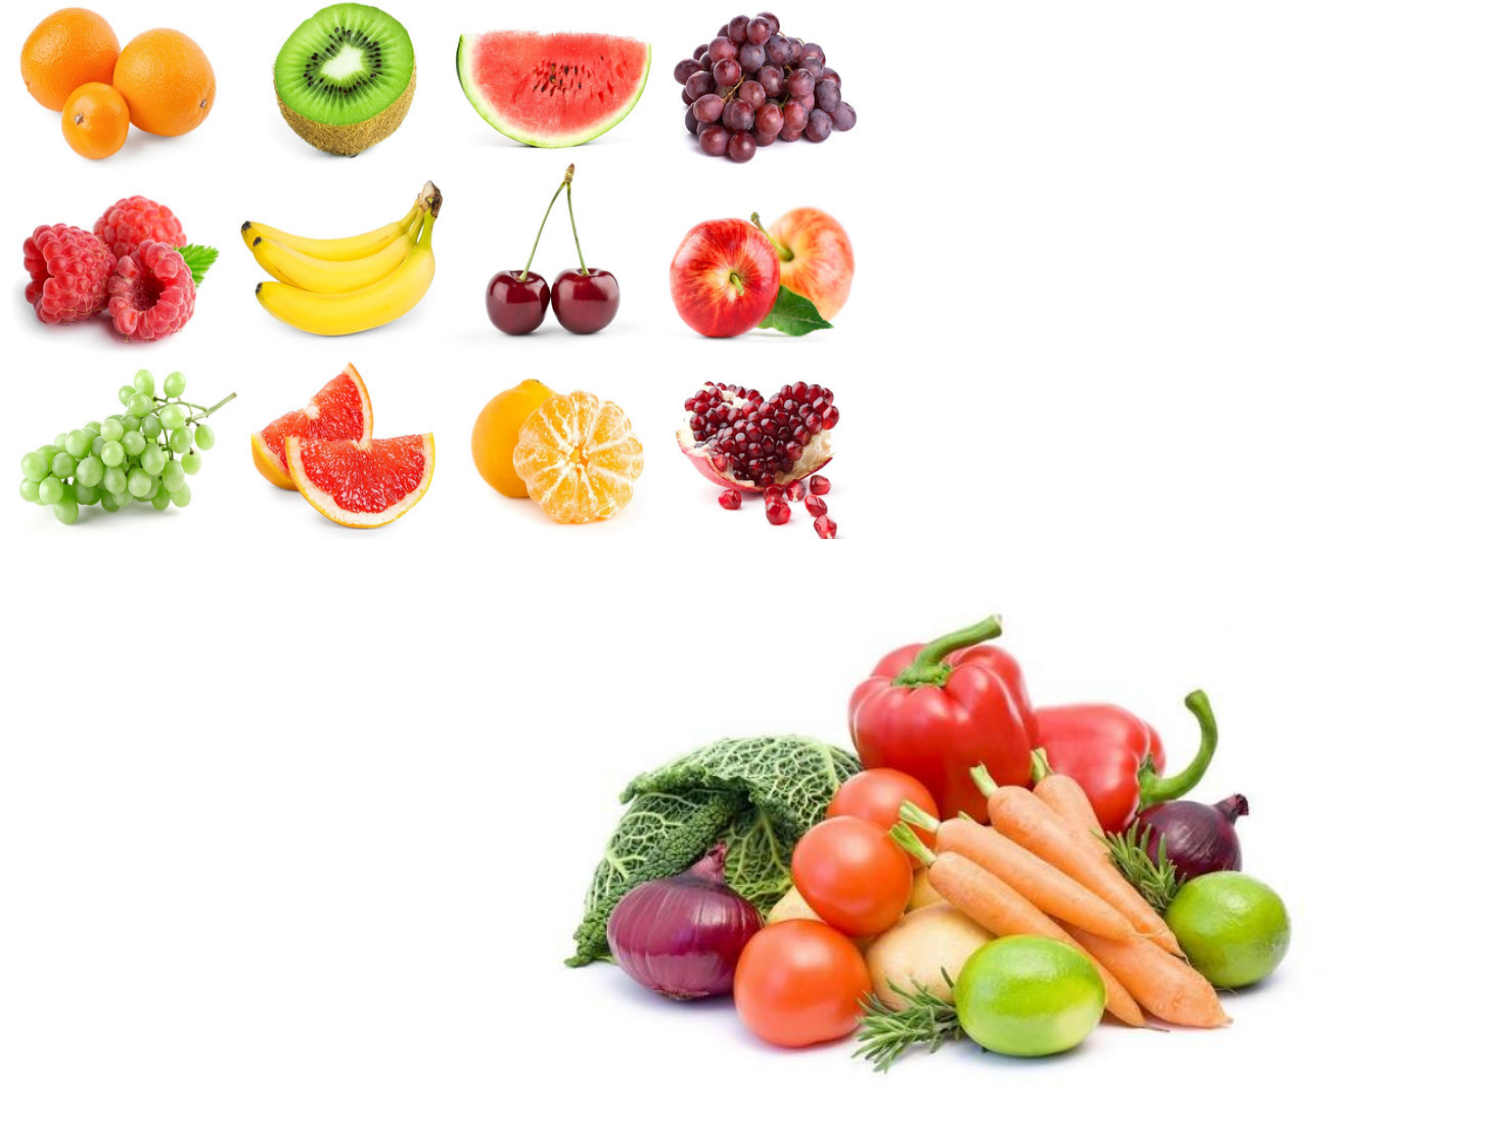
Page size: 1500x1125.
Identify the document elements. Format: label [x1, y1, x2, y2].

picture [513, 573, 1342, 1125]
picture [0, 0, 869, 539]
